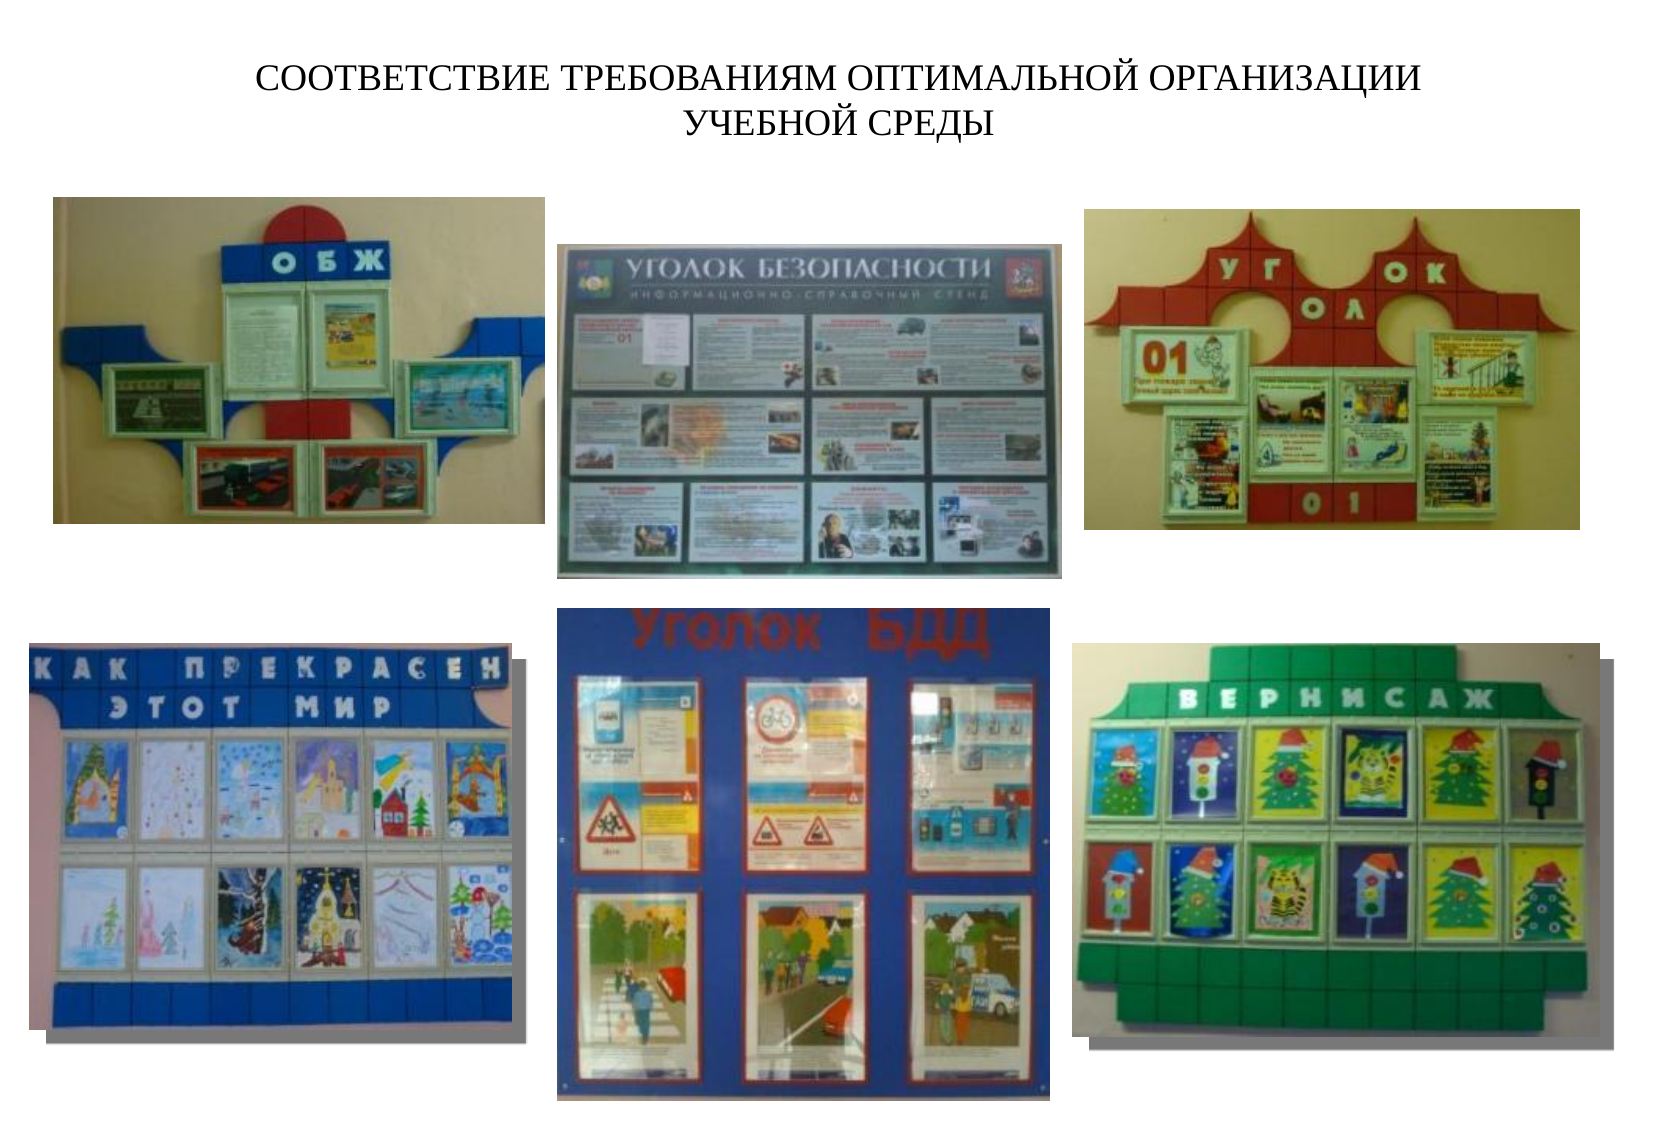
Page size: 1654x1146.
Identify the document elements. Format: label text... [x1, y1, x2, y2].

text_box СООТВЕТСТВИЕ ТРЕБОВАНИЯМ ОПТИМАЛЬНОЙ ОРГАНИЗАЦИИ УЧЕБНОЙ СРЕДЫ [171, 46, 1507, 151]
picture [557, 608, 1050, 1101]
picture [53, 197, 545, 524]
picture [1072, 643, 1600, 1037]
picture [1084, 209, 1580, 531]
picture [29, 643, 512, 1030]
picture [557, 244, 1062, 579]
